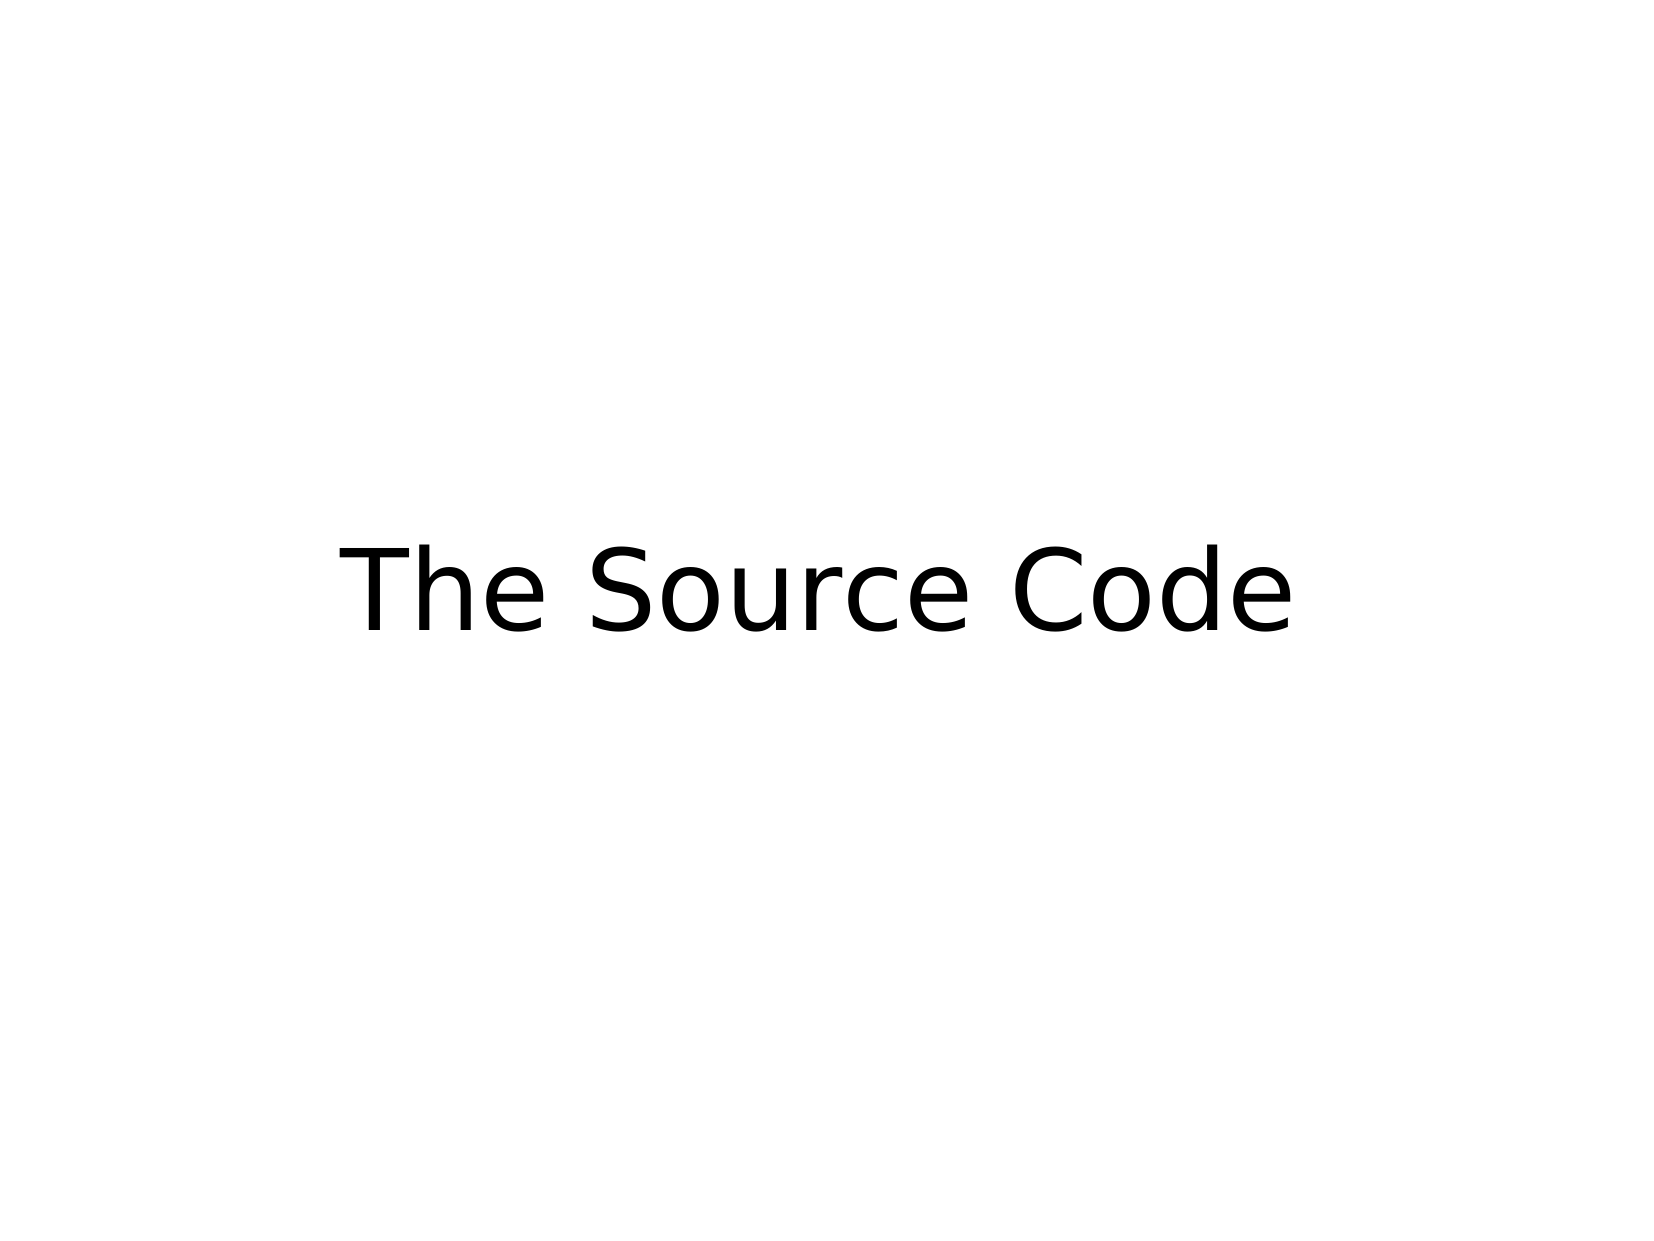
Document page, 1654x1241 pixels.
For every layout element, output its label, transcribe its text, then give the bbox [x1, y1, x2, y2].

title The Source Code [75, 487, 1564, 695]
